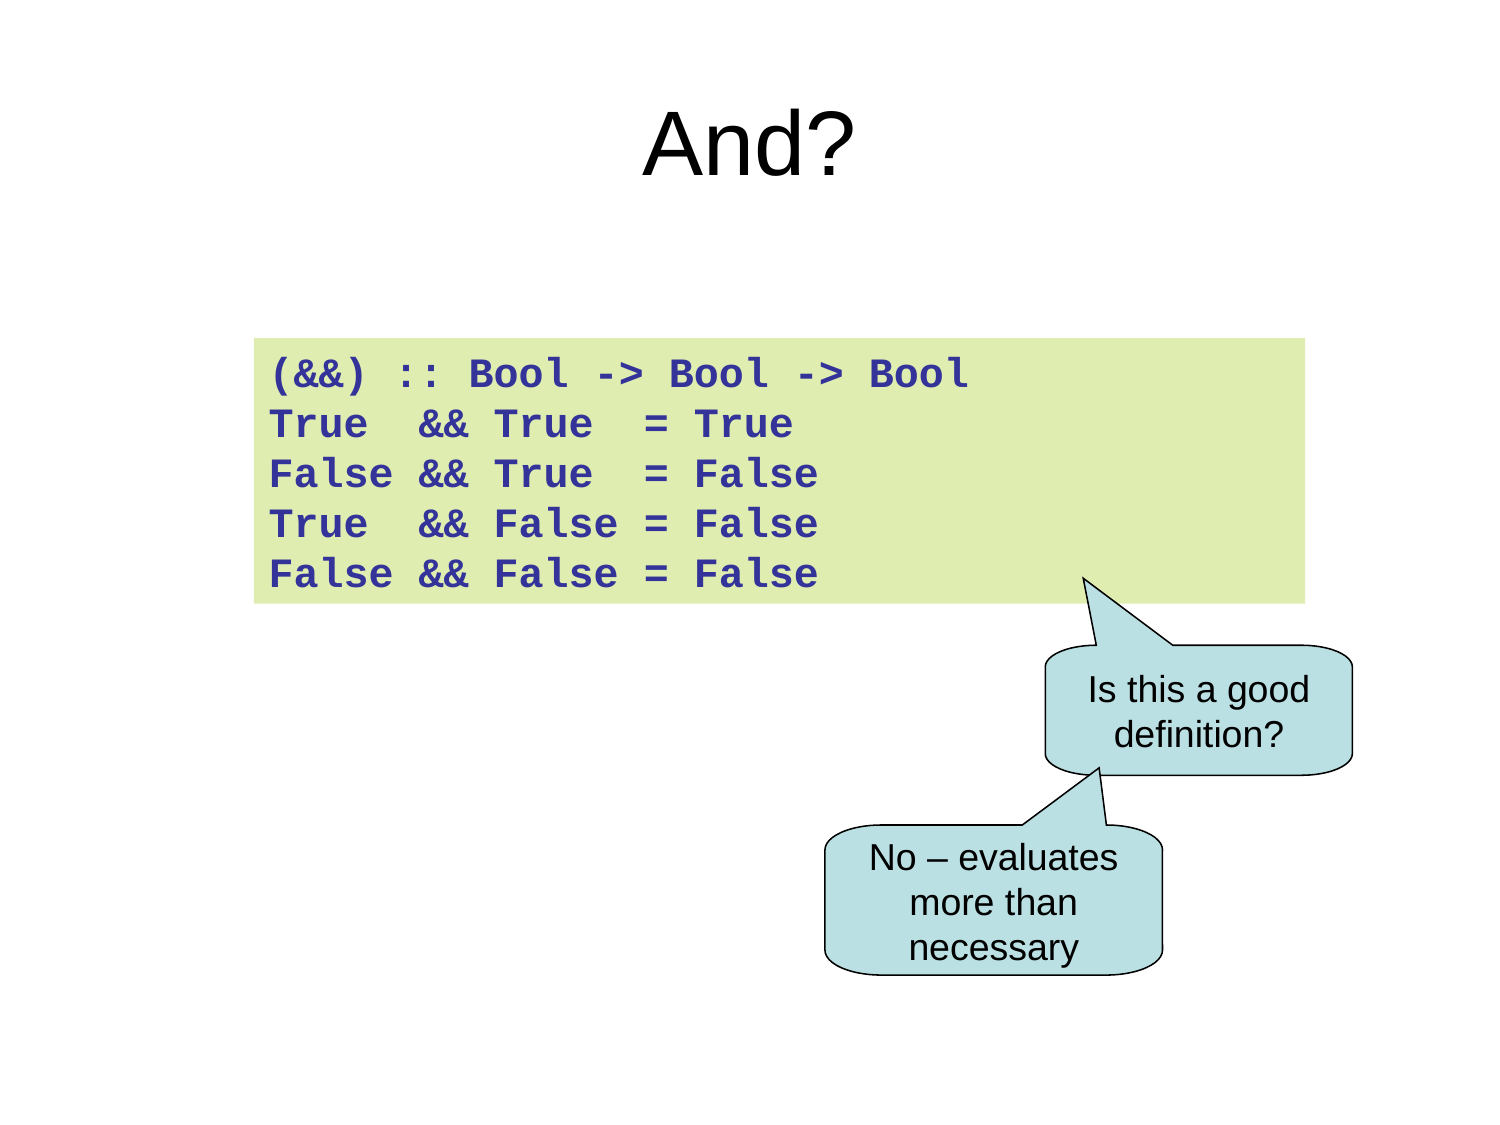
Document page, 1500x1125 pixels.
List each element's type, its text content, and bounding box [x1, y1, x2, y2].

title And? [75, 45, 1426, 233]
text_box No – evaluates more than necessary [824, 767, 1163, 976]
text_box (&&) :: Bool -> Bool -> Bool True && True = True False && True = False True && False = False False && False = False [253, 338, 1306, 604]
text_box Is this a good definition? [1045, 578, 1353, 776]
